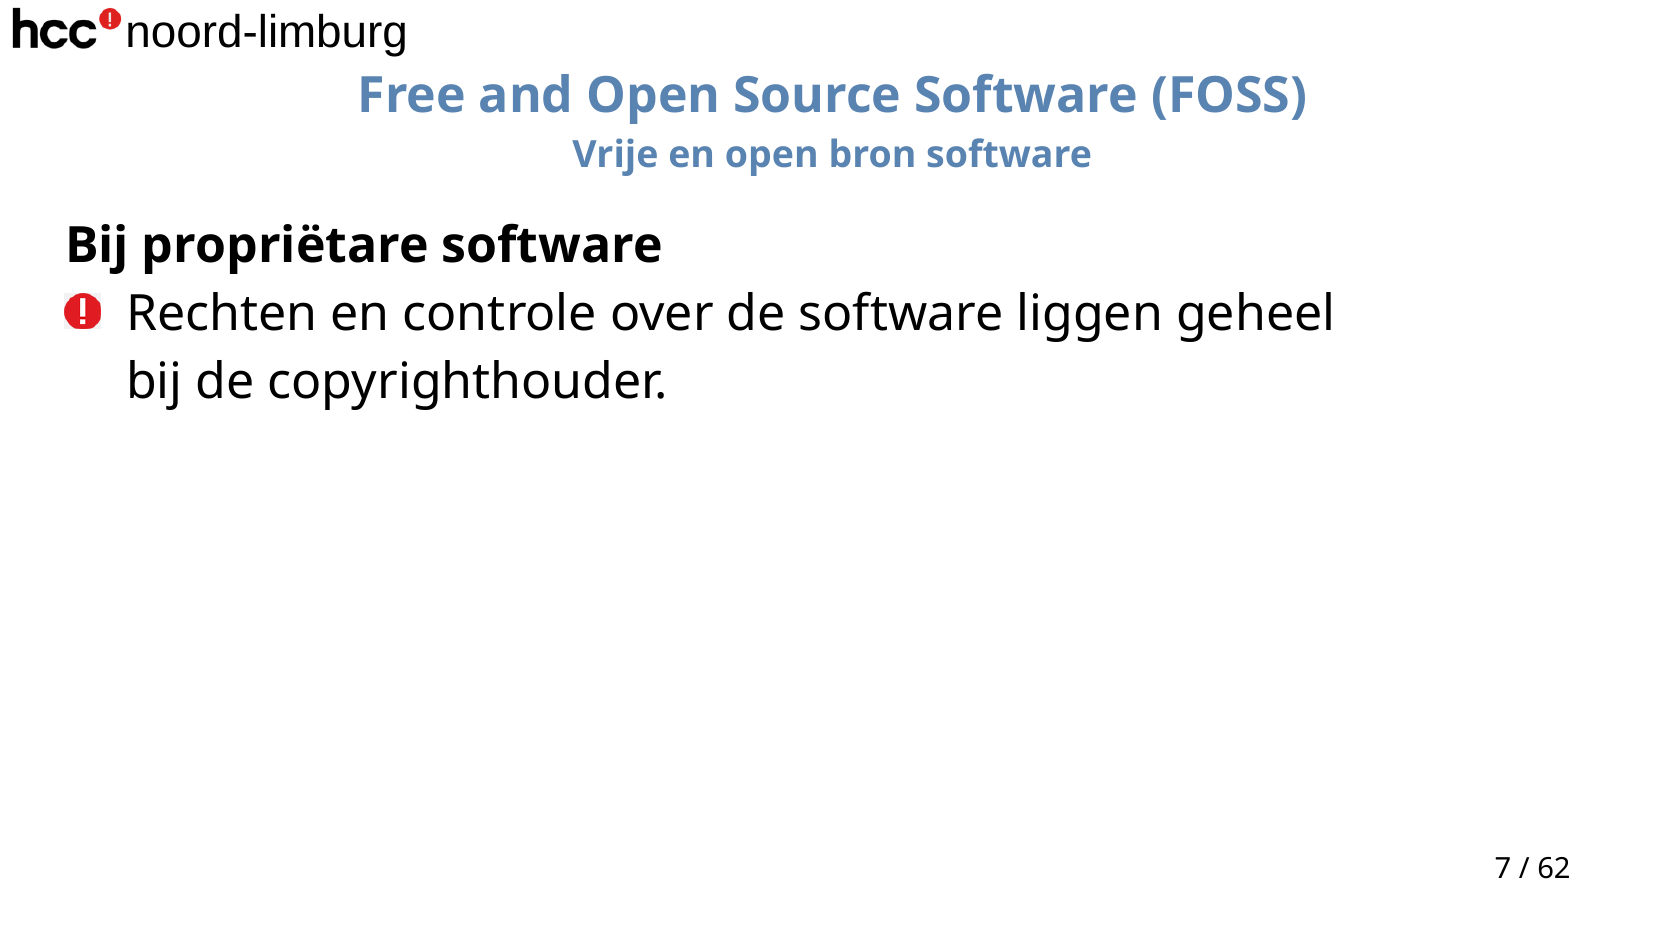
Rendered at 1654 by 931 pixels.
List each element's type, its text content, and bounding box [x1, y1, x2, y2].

picture [11, 6, 122, 50]
title Free and Open Source Software (FOSS) Vrije en open bron software [129, 59, 1536, 179]
subtitle Bij propriëtare software Rechten en controle over de software liggen geheel bij de copyrighthouder. [64, 208, 1554, 414]
